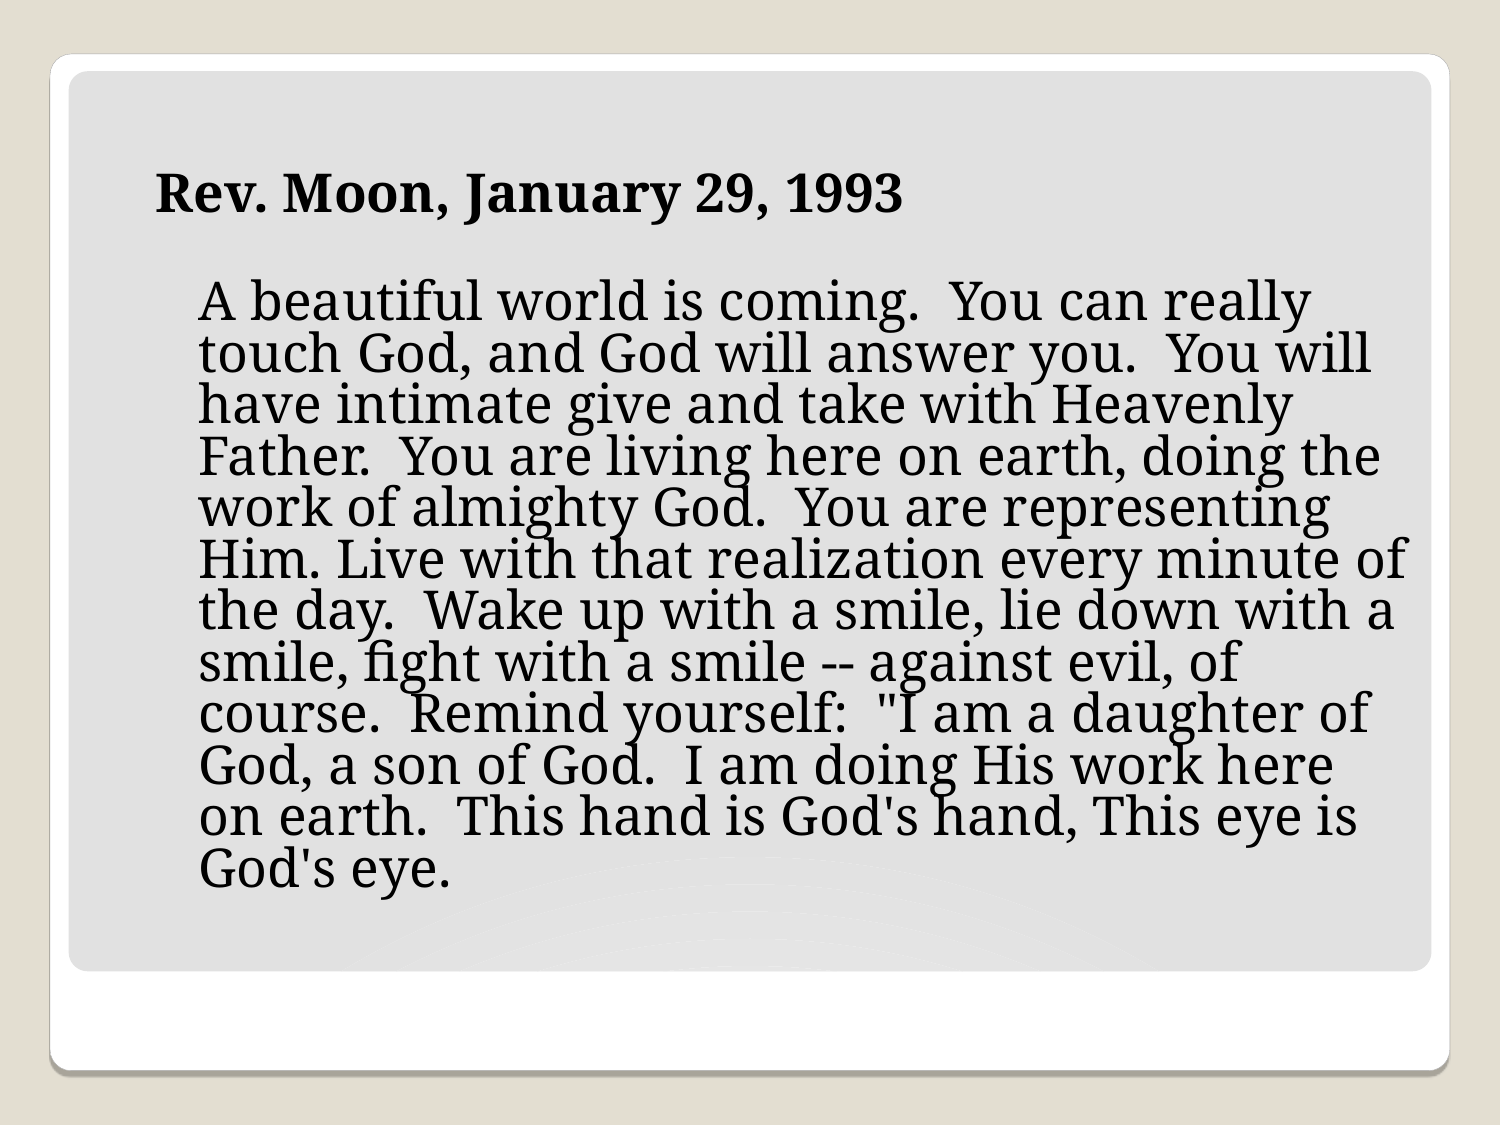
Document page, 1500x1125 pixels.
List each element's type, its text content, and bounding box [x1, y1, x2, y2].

list Rev. Moon, January 29, 1993 A beautiful world is coming. You can really touch God, and God will answer you. You will have intimate give and take with Heavenly Father. You are living here on earth, doing the work of almighty God. You are representing Him. Live with that realization every minute of the day. Wake up with a smile, lie down with a smile, fight with a smile -- against evil, of course. Remind yourself: "I am a daughter of God, a son of God. I am doing His work here on earth. This hand is God's hand, This eye is God's eye. [82, 86, 1426, 913]
